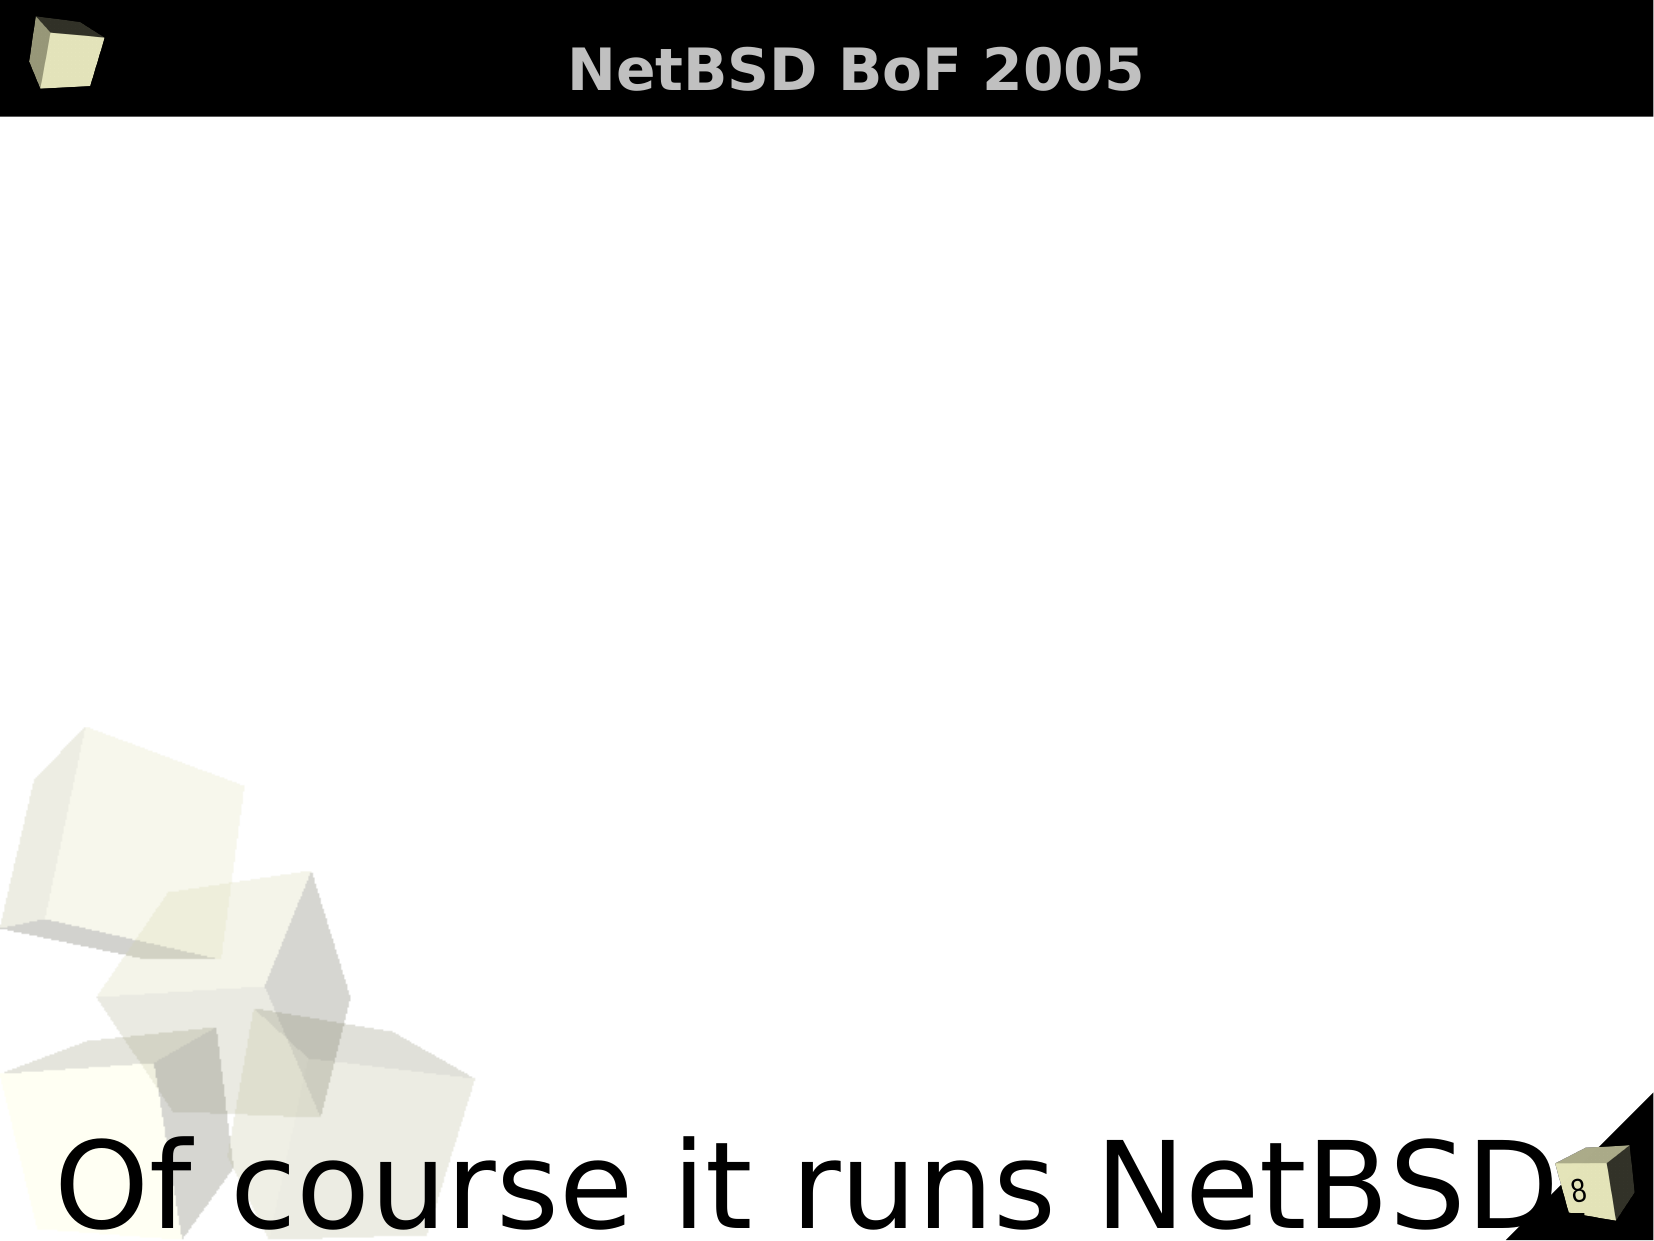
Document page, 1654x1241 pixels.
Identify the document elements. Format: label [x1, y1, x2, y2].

picture [0, 726, 477, 1241]
